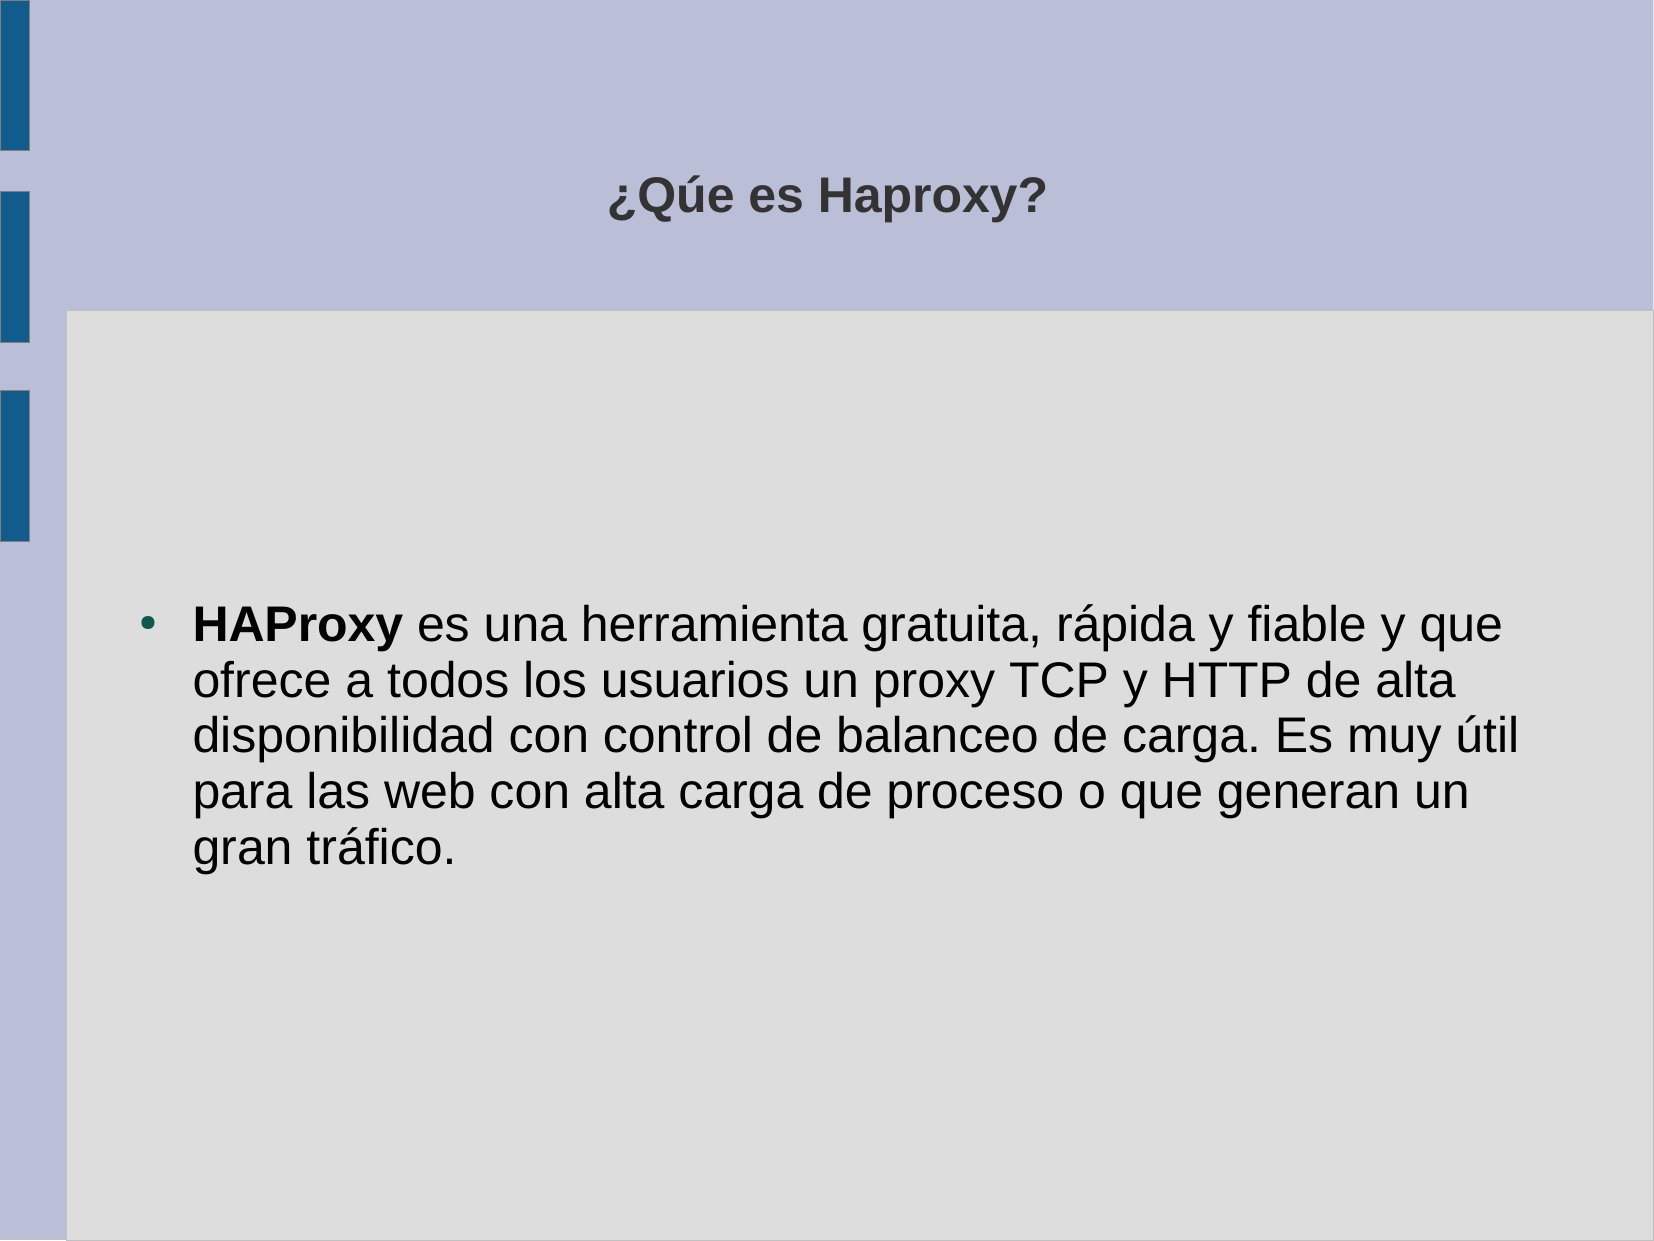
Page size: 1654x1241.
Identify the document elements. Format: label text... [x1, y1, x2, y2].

list HAProxy es una herramienta gratuita, rápida y fiable y que ofrece a todos los usuarios un proxy TCP y HTTP de alta disponibilidad con control de balanceo de carga. Es muy útil para las web con alta carga de proceso o que generan un gran tráfico. [121, 344, 1534, 1127]
title ¿Qúe es Haproxy? [121, 91, 1534, 299]
